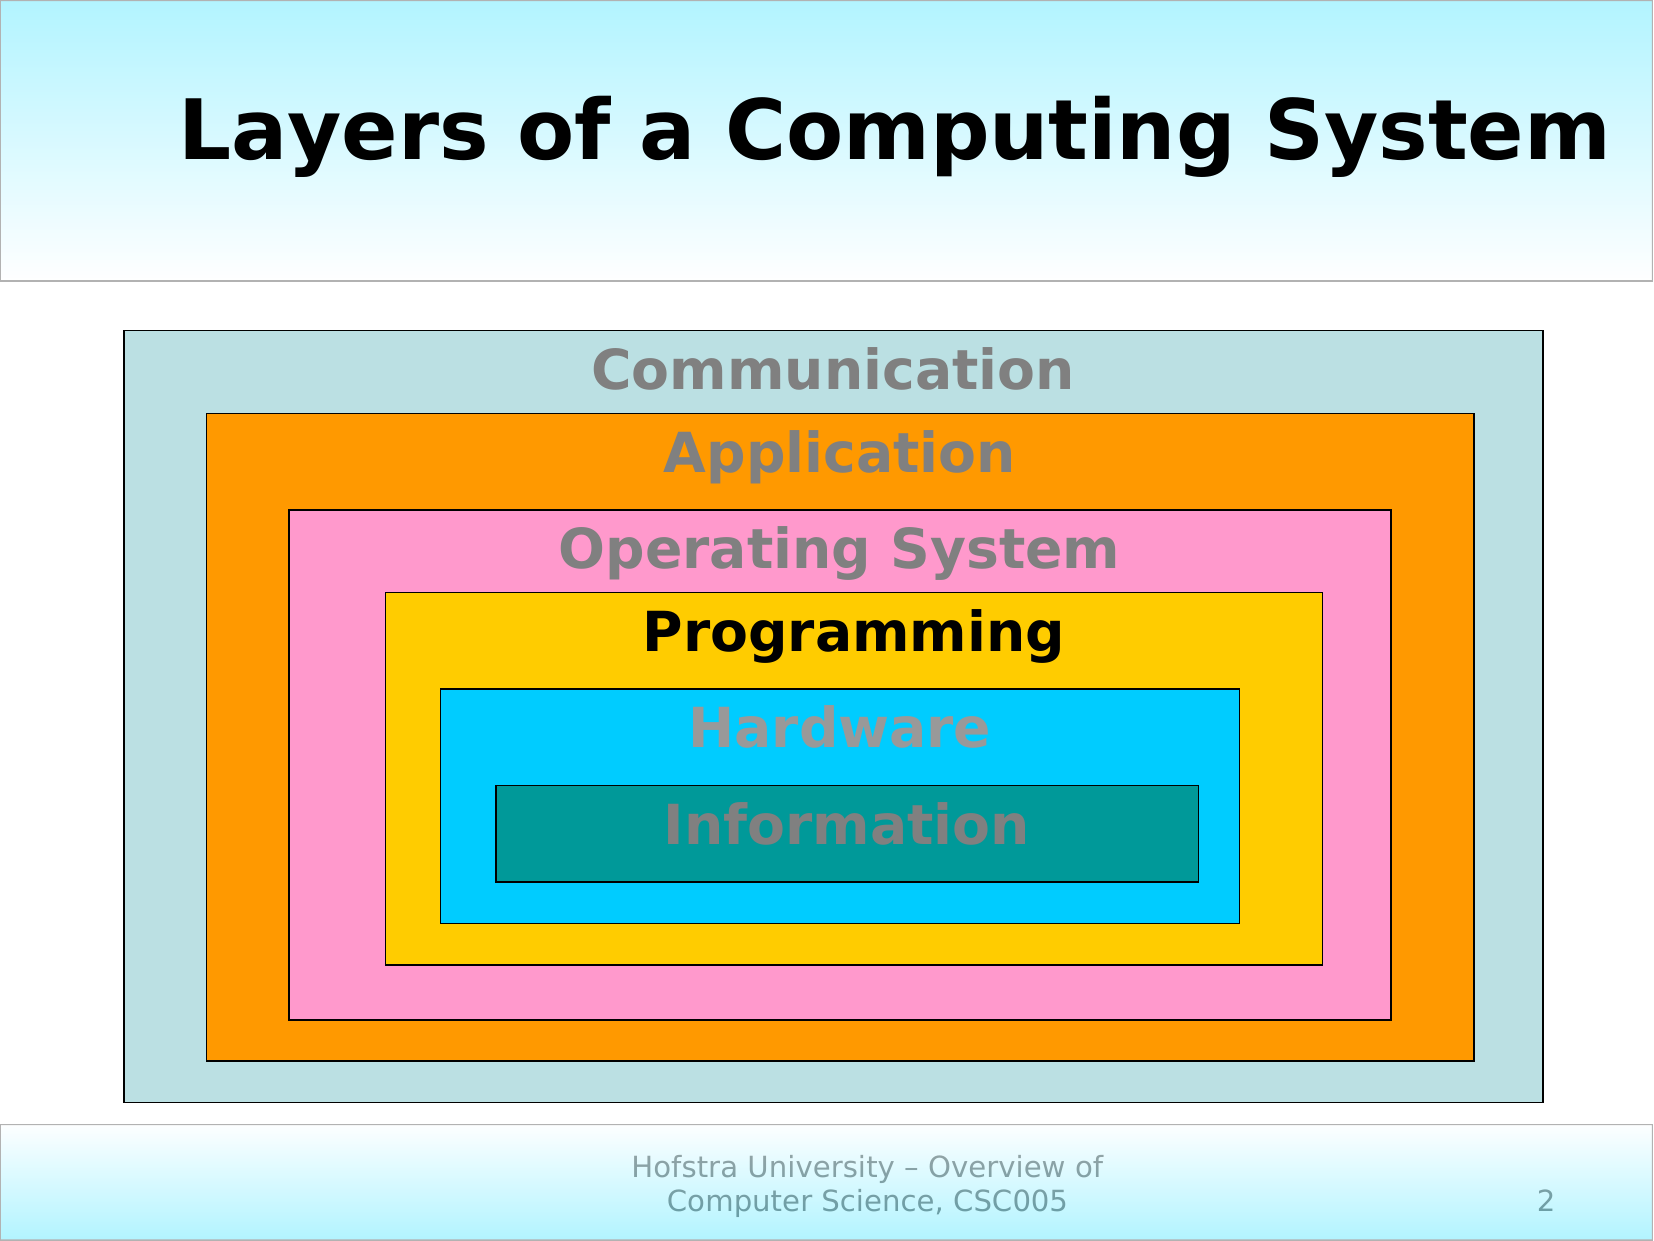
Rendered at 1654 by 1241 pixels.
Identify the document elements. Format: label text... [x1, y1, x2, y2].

text_box Communication [123, 330, 1543, 1103]
text_box Operating System [289, 509, 1392, 1020]
text_box Information [495, 785, 1199, 883]
title Layers of a Computing System [151, 27, 1640, 235]
text_box Programming [385, 592, 1323, 965]
text_box Application [206, 413, 1474, 1062]
text_box Hardware [440, 688, 1240, 924]
